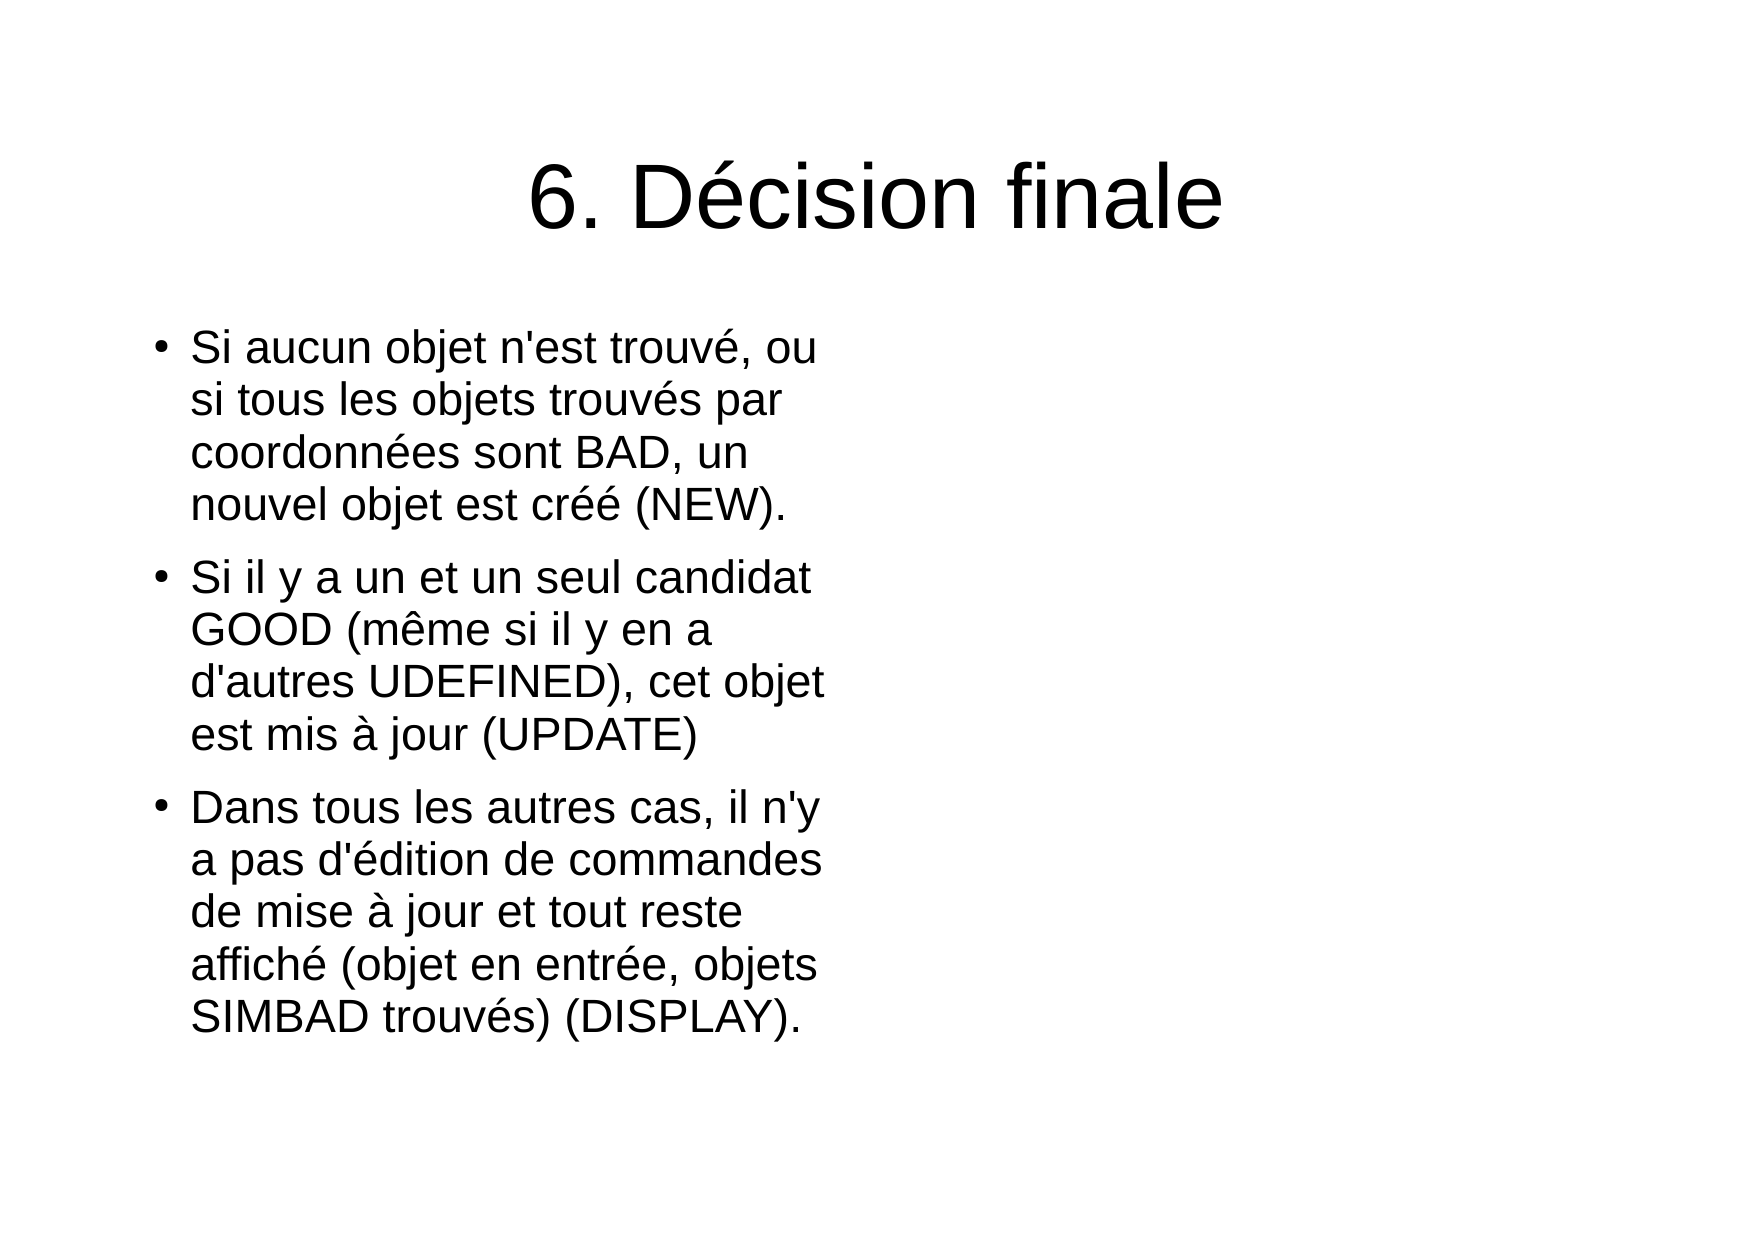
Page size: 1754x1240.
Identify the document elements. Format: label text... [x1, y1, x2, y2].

list Si aucun objet n'est trouvé, ou si tous les objets trouvés par coordonnées sont BAD, un nouvel objet est créé (NEW). Si il y a un et un seul candidat GOOD (même si il y en a d'autres UDEFINED), cet objet est mis à jour (UPDATE) Dans tous les autres cas, il n'y a pas d'édition de commandes de mise à jour et tout reste affiché (objet en entrée, objets SIMBAD trouvés) (DISPLAY). [140, 321, 860, 1062]
title 6. Décision finale [140, 111, 1614, 284]
